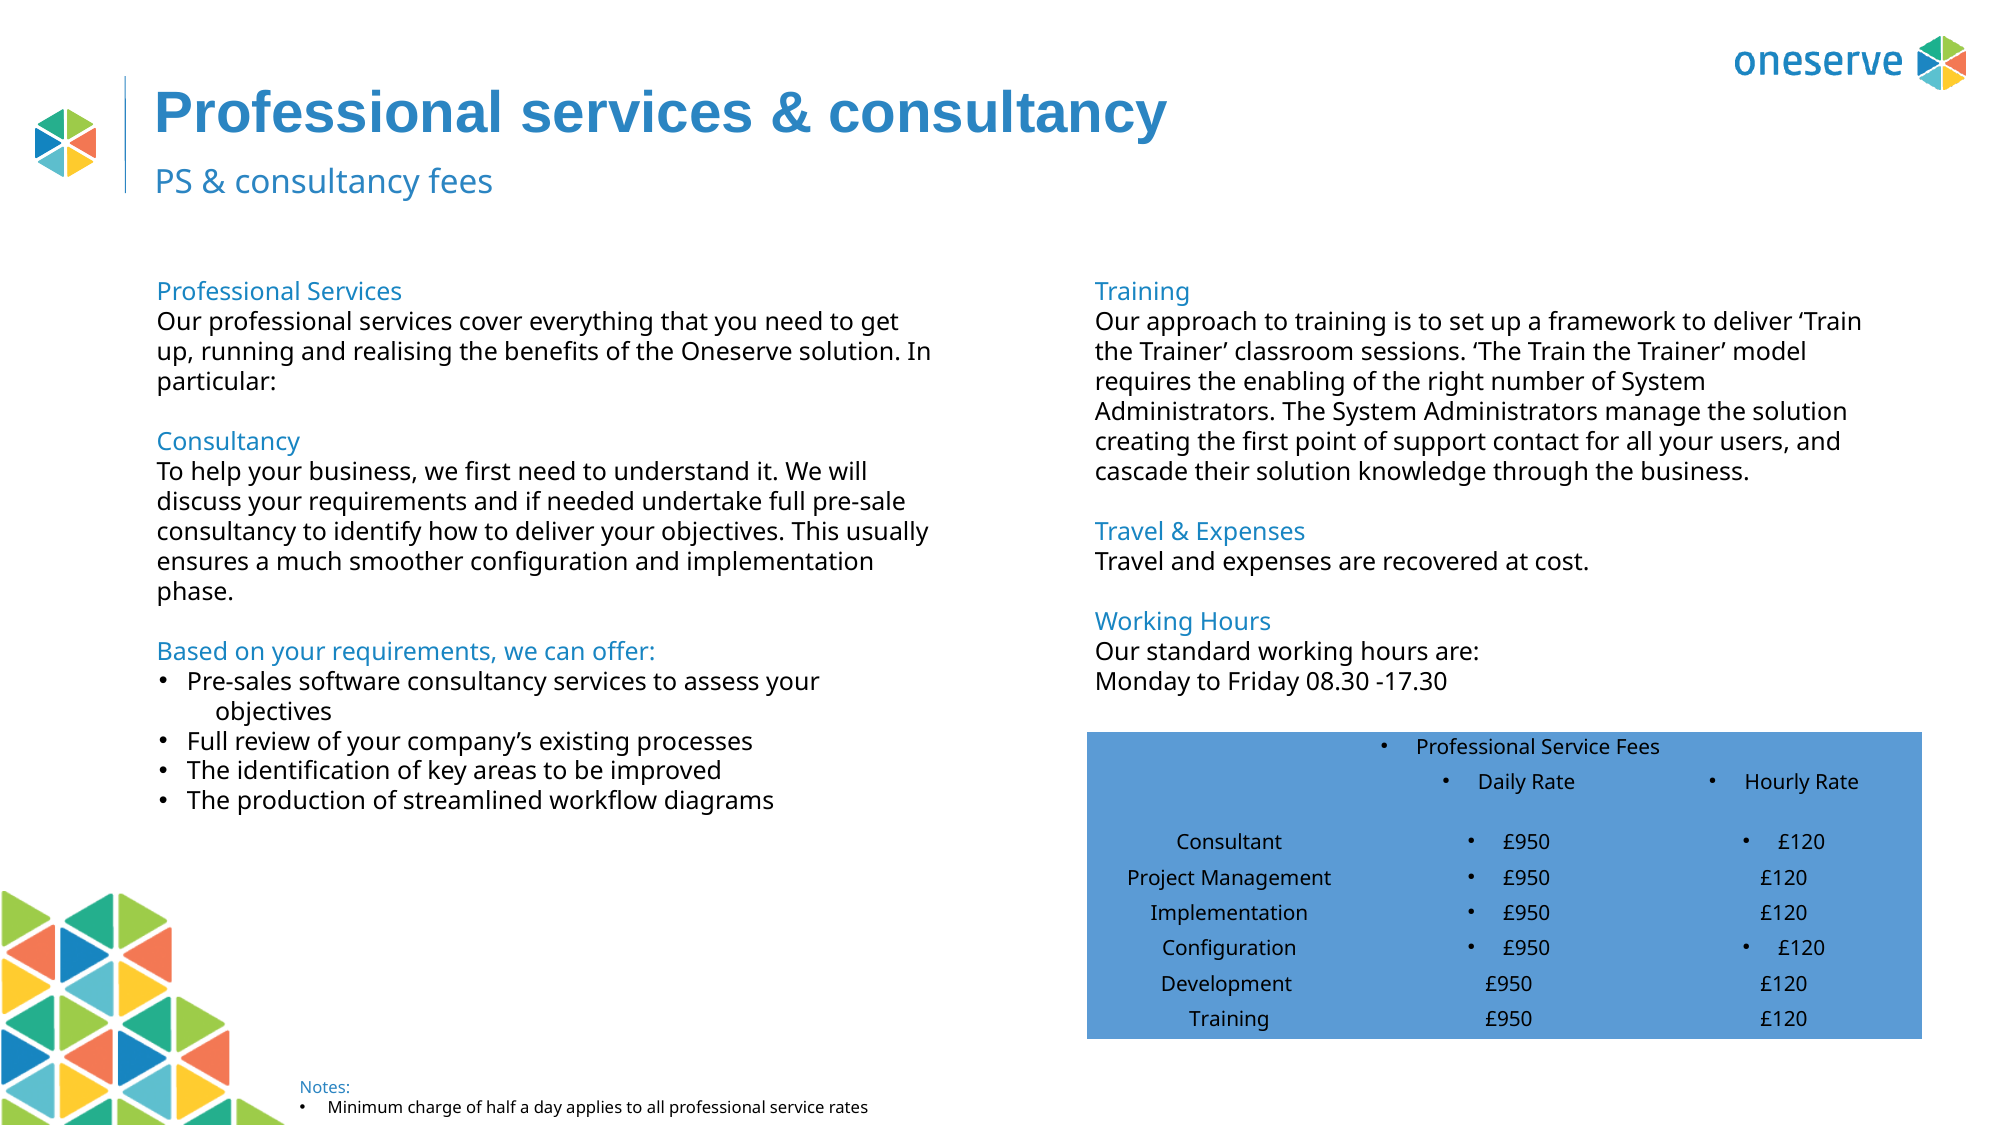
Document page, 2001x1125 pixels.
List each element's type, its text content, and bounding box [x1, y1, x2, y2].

table_cell £120 [1646, 828, 1922, 863]
text_box Notes: Minimum charge of half a day applies to all professional service rates [284, 1069, 899, 1125]
picture [35, 109, 96, 177]
table_cell £950 [1371, 863, 1646, 898]
table_cell Configuration [1087, 933, 1371, 969]
table_cell £950 [1371, 828, 1646, 863]
table_header Professional Service Fees [1087, 732, 1922, 768]
table_cell Training [1087, 1004, 1371, 1039]
table_cell £120 [1646, 1004, 1922, 1039]
table_cell [1087, 768, 1371, 828]
table_cell Consultant [1087, 828, 1371, 863]
table_cell £120 [1646, 933, 1922, 969]
text_box Training Our approach to training is to set up a framework to deliver ‘Train the Trainer’ classroom sessions. ‘The Train the Trainer’ model requires the enabling of the right number of System Administrators. The System Administrators manage the solution creating the first point of support contact for all your users, and cascade their solution knowledge through the business. Travel & Expenses Travel and expenses are recovered at cost. Working Hours Our standard working hours are: Monday to Friday 08.30 -17.30 [1077, 268, 1922, 708]
text_box Professional services & consultancy [139, 67, 1314, 153]
table_cell £950 [1371, 933, 1646, 969]
table_cell £120 [1646, 969, 1922, 1004]
table_cell £950 [1371, 1004, 1646, 1039]
text_box Professional Services Our professional services cover everything that you need to get up, running and realising the benefits of the Oneserve solution. In particular: Consultancy To help your business, we first need to understand it. We will discuss your requirements and if needed undertake full pre-sale consultancy to identify how to deliver your objectives. This usually ensures a much smoother configuration and implementation phase. Based on your requirements, we can offer: Pre-sales software consultancy services to assess your objectives Full review of your company’s existing processes The identification of key areas to be improved The production of streamlined workflow diagrams [139, 268, 984, 769]
table_cell £120 [1646, 863, 1922, 898]
text_box PS & consultancy fees [139, 152, 1150, 209]
table_cell Project Management [1087, 863, 1371, 898]
table_cell £120 [1646, 898, 1922, 933]
table_cell Daily Rate [1371, 768, 1646, 828]
table_cell £950 [1371, 898, 1646, 933]
table_cell Implementation [1087, 898, 1371, 933]
table_cell Hourly Rate [1646, 768, 1922, 828]
table_cell Development [1087, 969, 1371, 1004]
table_cell £950 [1371, 969, 1646, 1004]
